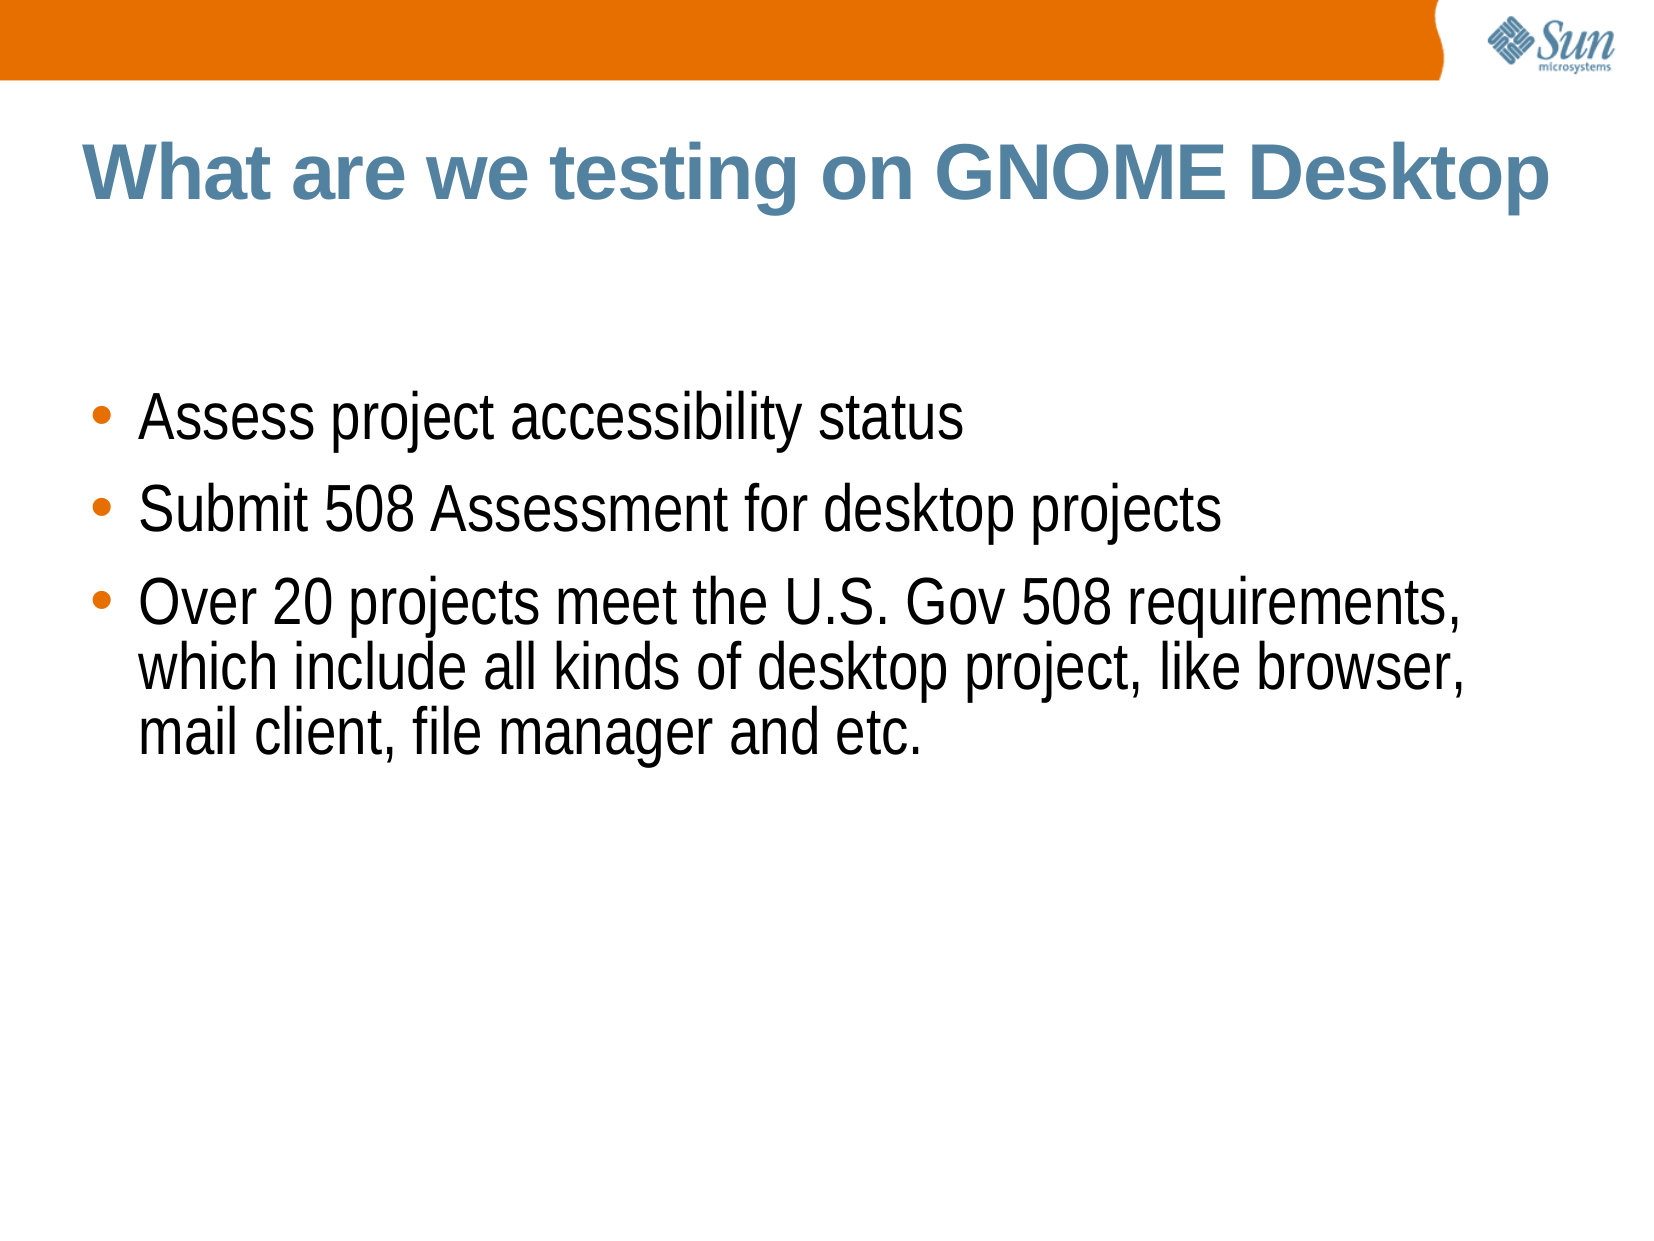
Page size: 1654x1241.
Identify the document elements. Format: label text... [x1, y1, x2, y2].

list Assess project accessibility status Submit 508 Assessment for desktop projects Over 20 projects meet the U.S. Gov 508 requirements, which include all kinds of desktop project, like browser, mail client, file manager and etc. [71, 283, 1545, 1121]
picture [0, 0, 1654, 83]
title What are we testing on GNOME Desktop [82, 135, 1585, 321]
